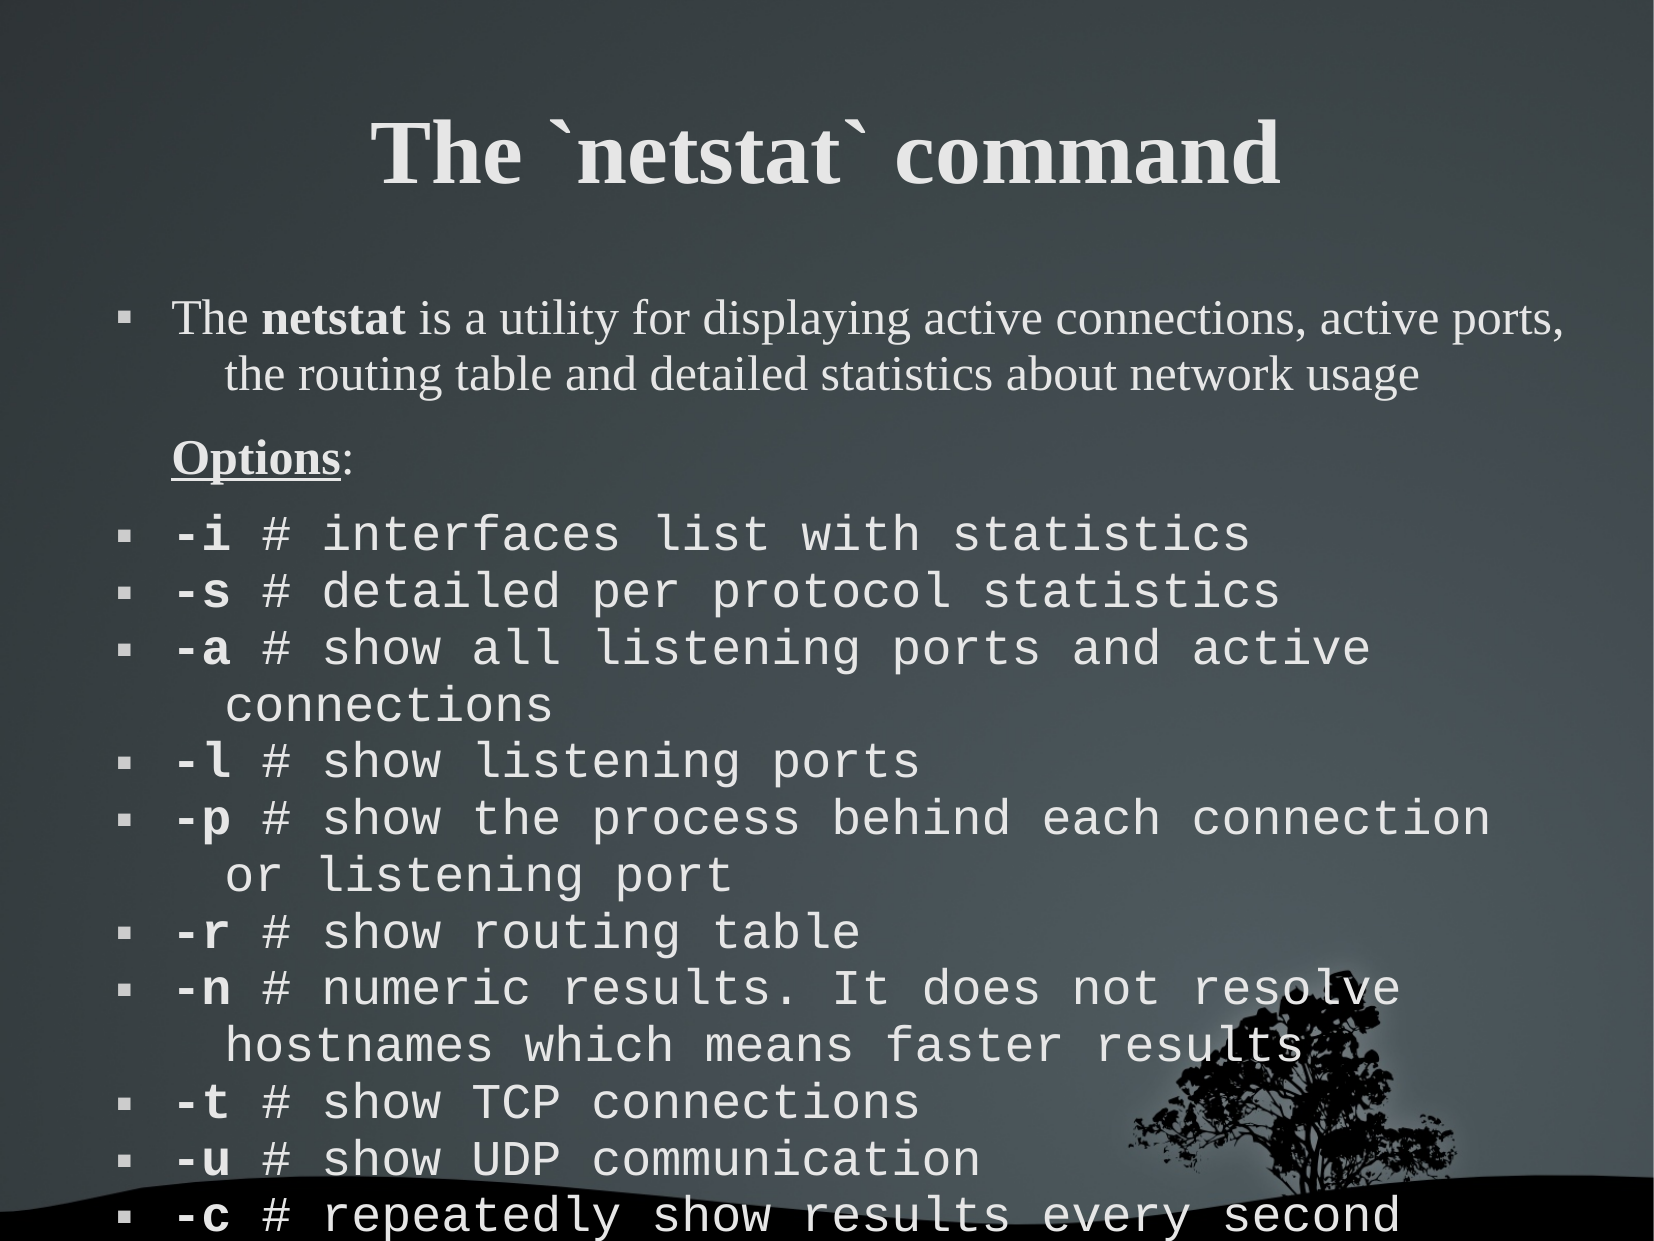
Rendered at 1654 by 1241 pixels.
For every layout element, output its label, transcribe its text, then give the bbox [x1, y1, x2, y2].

title The `netstat` command [82, 49, 1571, 257]
list The netstat is a utility for displaying active connections, active ports, the routing table and detailed statistics about network usage Options: -i # interfaces list with statistics -s # detailed per protocol statistics -a # show all listening ports and active connections -l # show listening ports -p # show the process behind each connection or listening port -r # show routing table -n # numeric results. It does not resolve hostnames which means faster results -t # show TCP connections -u # show UDP communication -c # repeatedly show results every second NOTE: in modern systems netstat is being phased out by the ss utility [82, 290, 1571, 1241]
picture [0, 0, 1654, 1241]
